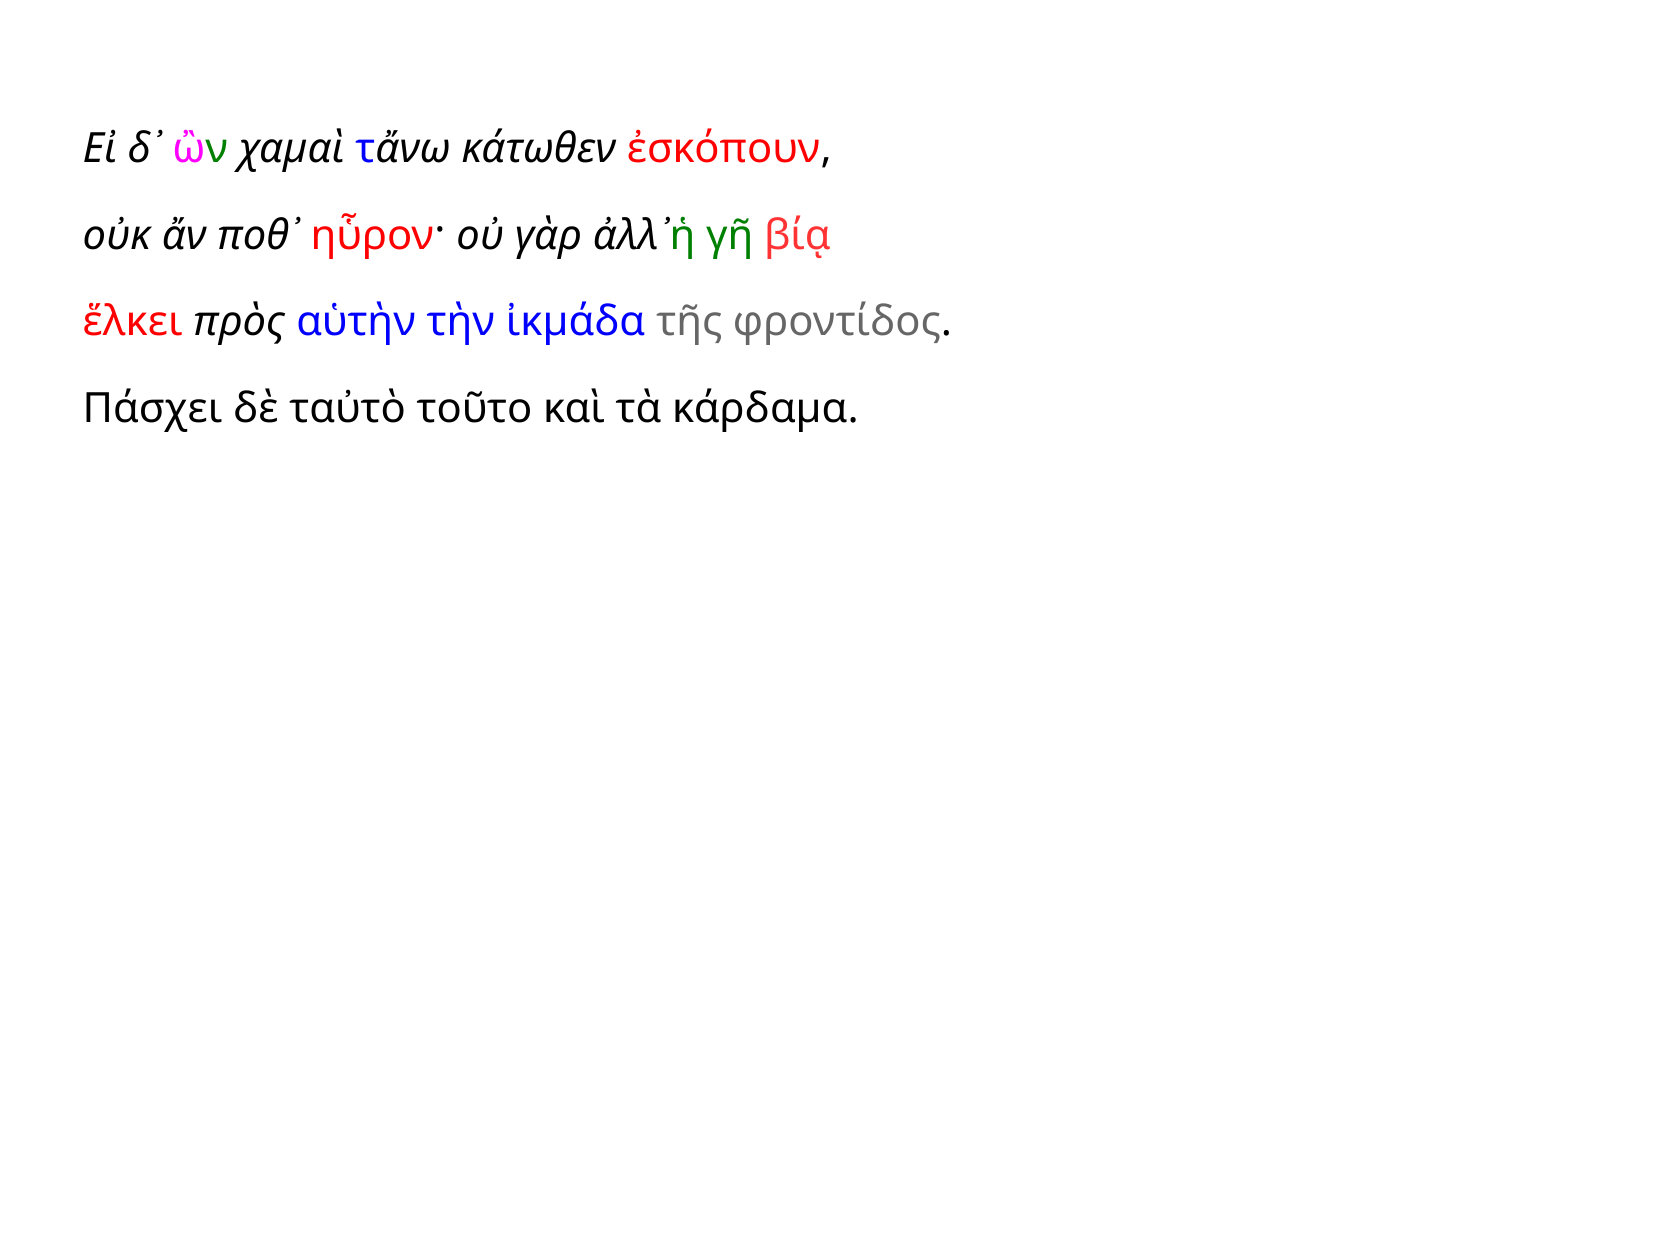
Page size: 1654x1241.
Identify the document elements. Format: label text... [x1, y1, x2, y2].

list Εἰ δ᾿ ὢν χαμαὶ τἄνω κάτωθεν ἐσκόπουν, οὐκ ἄν ποθ᾿ ηὗρον· οὐ γὰρ ἀλλ᾿ἡ γῆ βίᾳ ἕλκει πρὸς αὑτὴν τὴν ἰκμάδα τῆς φροντίδος. Πάσχει δὲ ταὐτὸ τοῦτο καὶ τὰ κάρδαμα. [82, 118, 1571, 1121]
